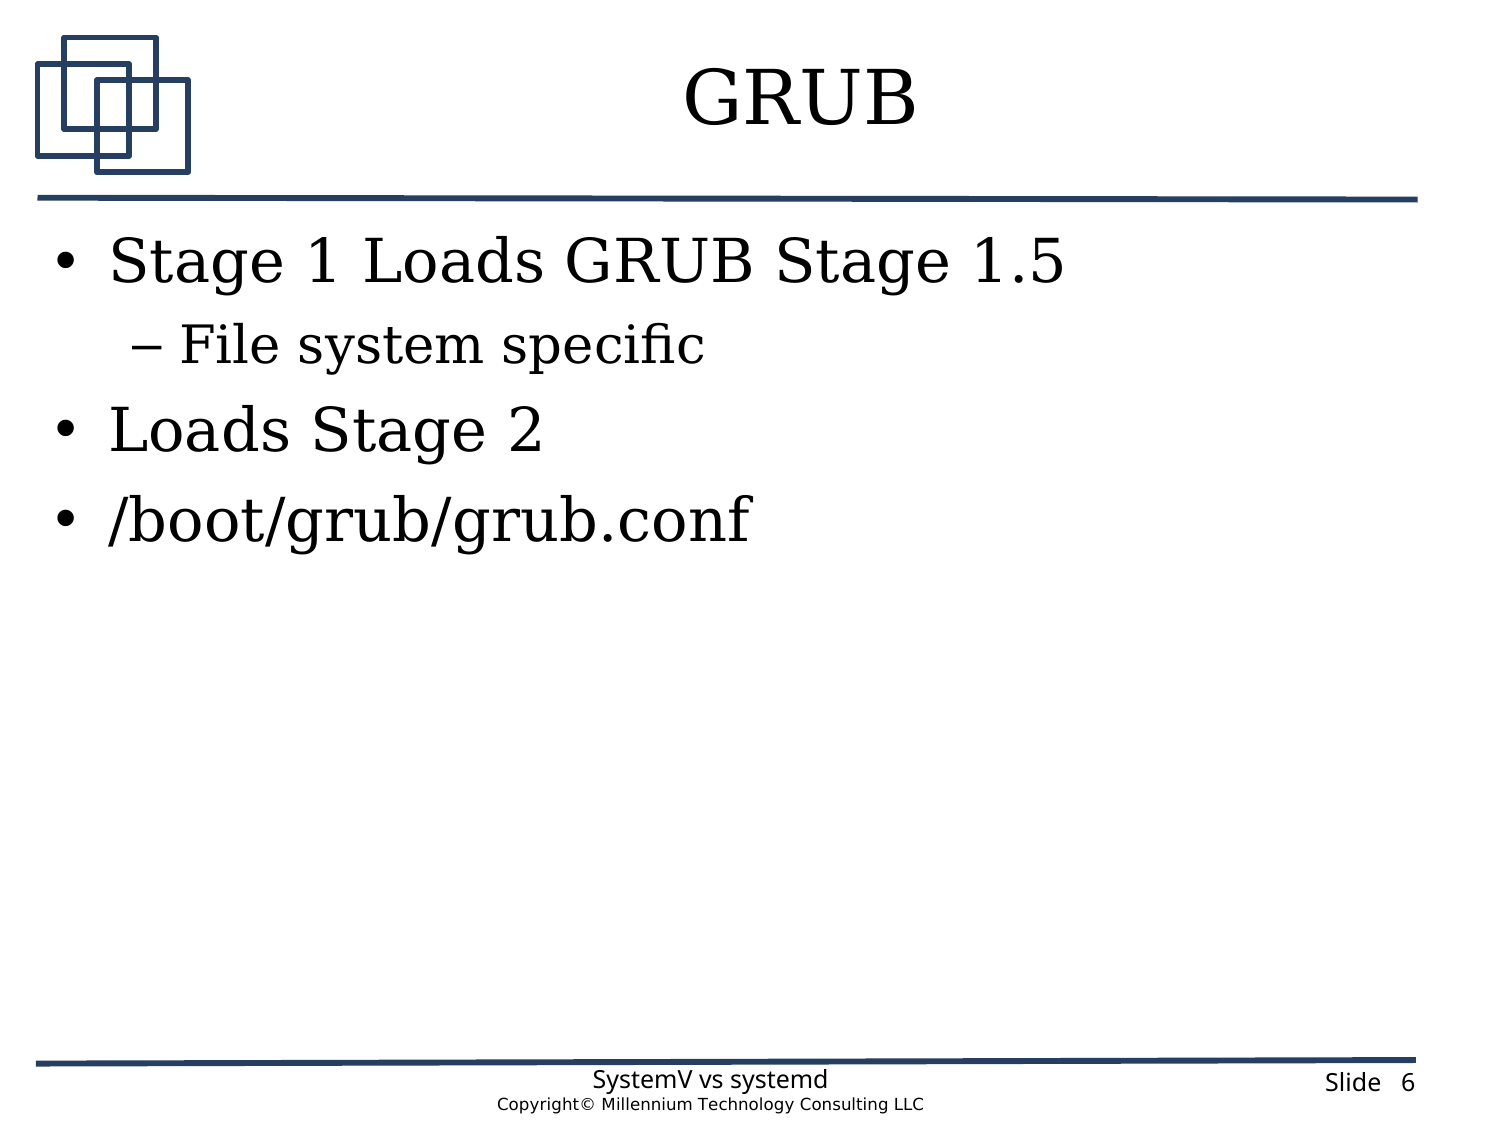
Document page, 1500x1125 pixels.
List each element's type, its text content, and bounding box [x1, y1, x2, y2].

title GRUB [150, 0, 1426, 196]
list Stage 1 Loads GRUB Stage 1.5 File system specific Loads Stage 2 /boot/grub/grub.conf [37, 224, 1426, 617]
